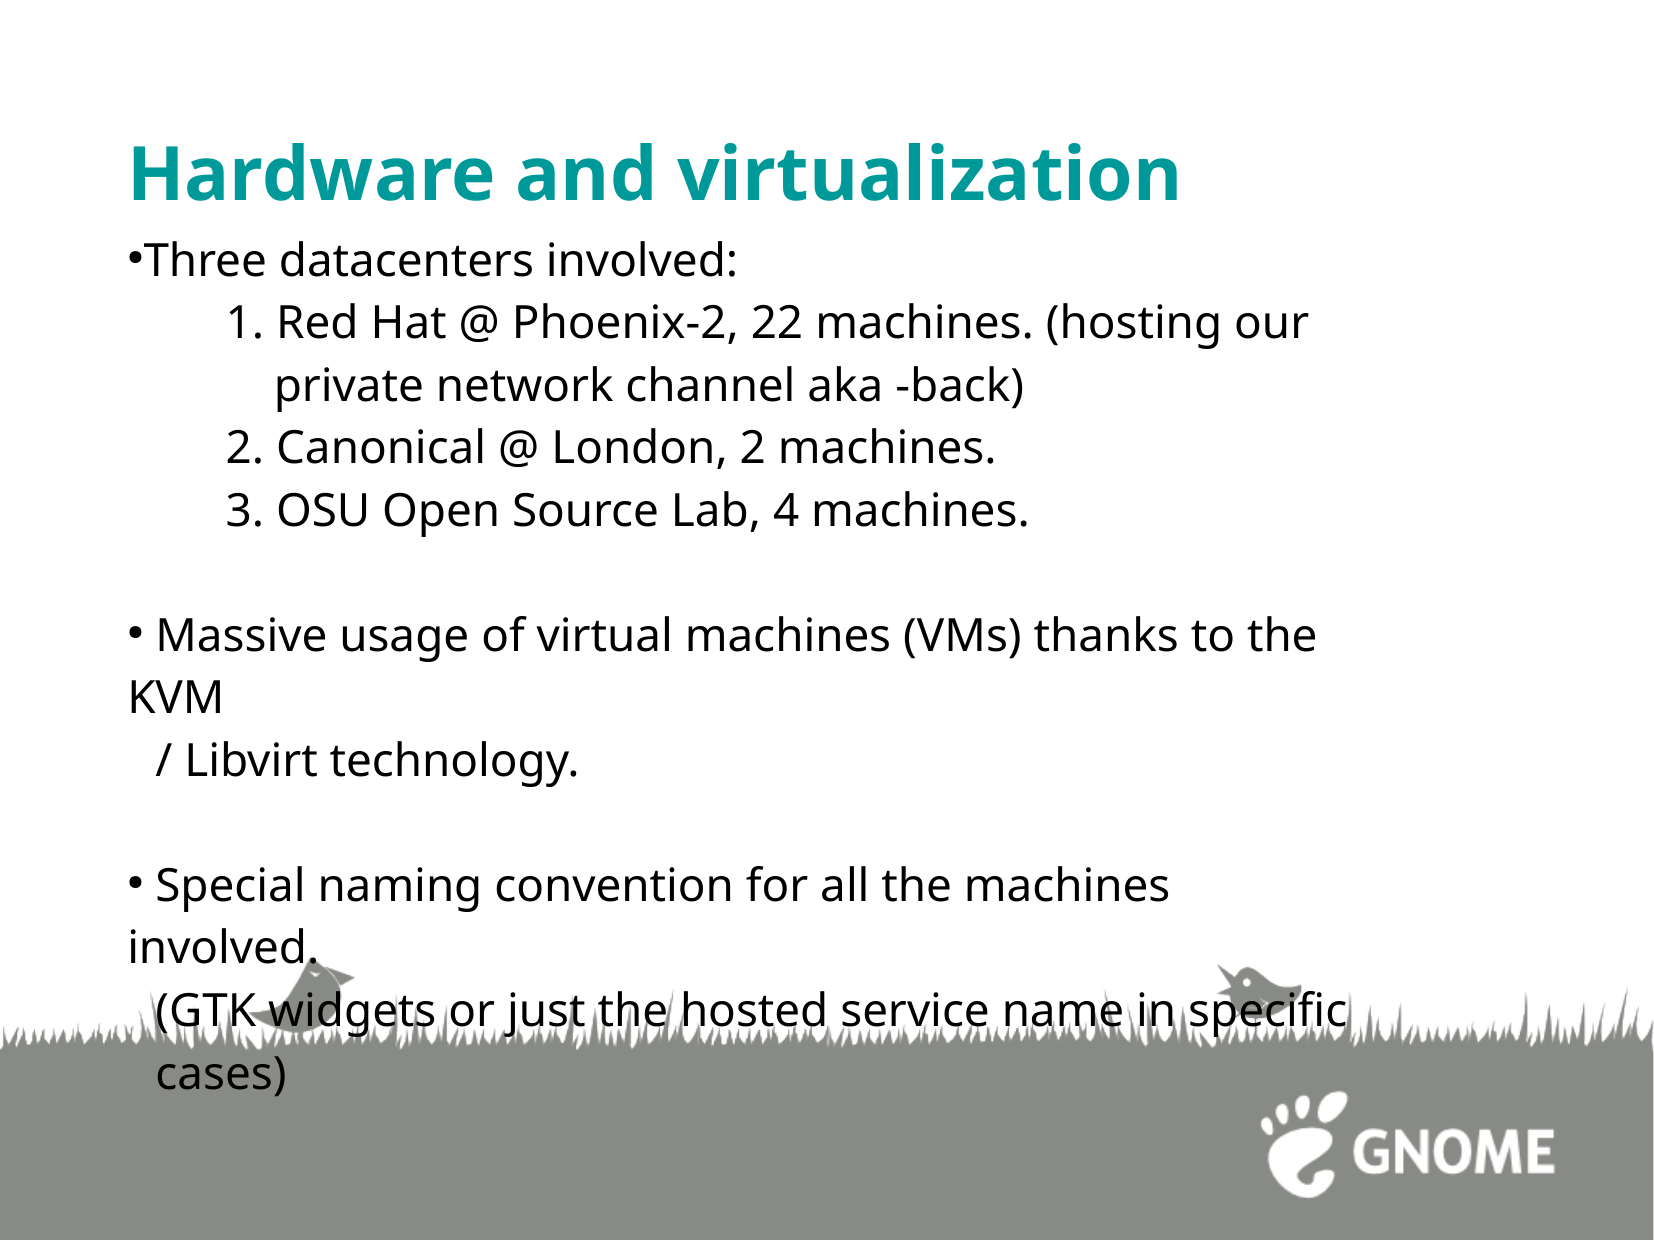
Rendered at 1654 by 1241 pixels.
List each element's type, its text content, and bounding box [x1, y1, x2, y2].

text_box Three datacenters involved: 1. Red Hat @ Phoenix-2, 22 machines. (hosting our private network channel aka -back) 2. Canonical @ London, 2 machines. 3. OSU Open Source Lab, 4 machines. Massive usage of virtual machines (VMs) thanks to the KVM / Libvirt technology. Special naming convention for all the machines involved. (GTK widgets or just the hosted service name in specific cases) [112, 219, 1388, 1038]
picture [0, 0, 1654, 1241]
text_box Hardware and virtualization [112, 112, 1276, 219]
